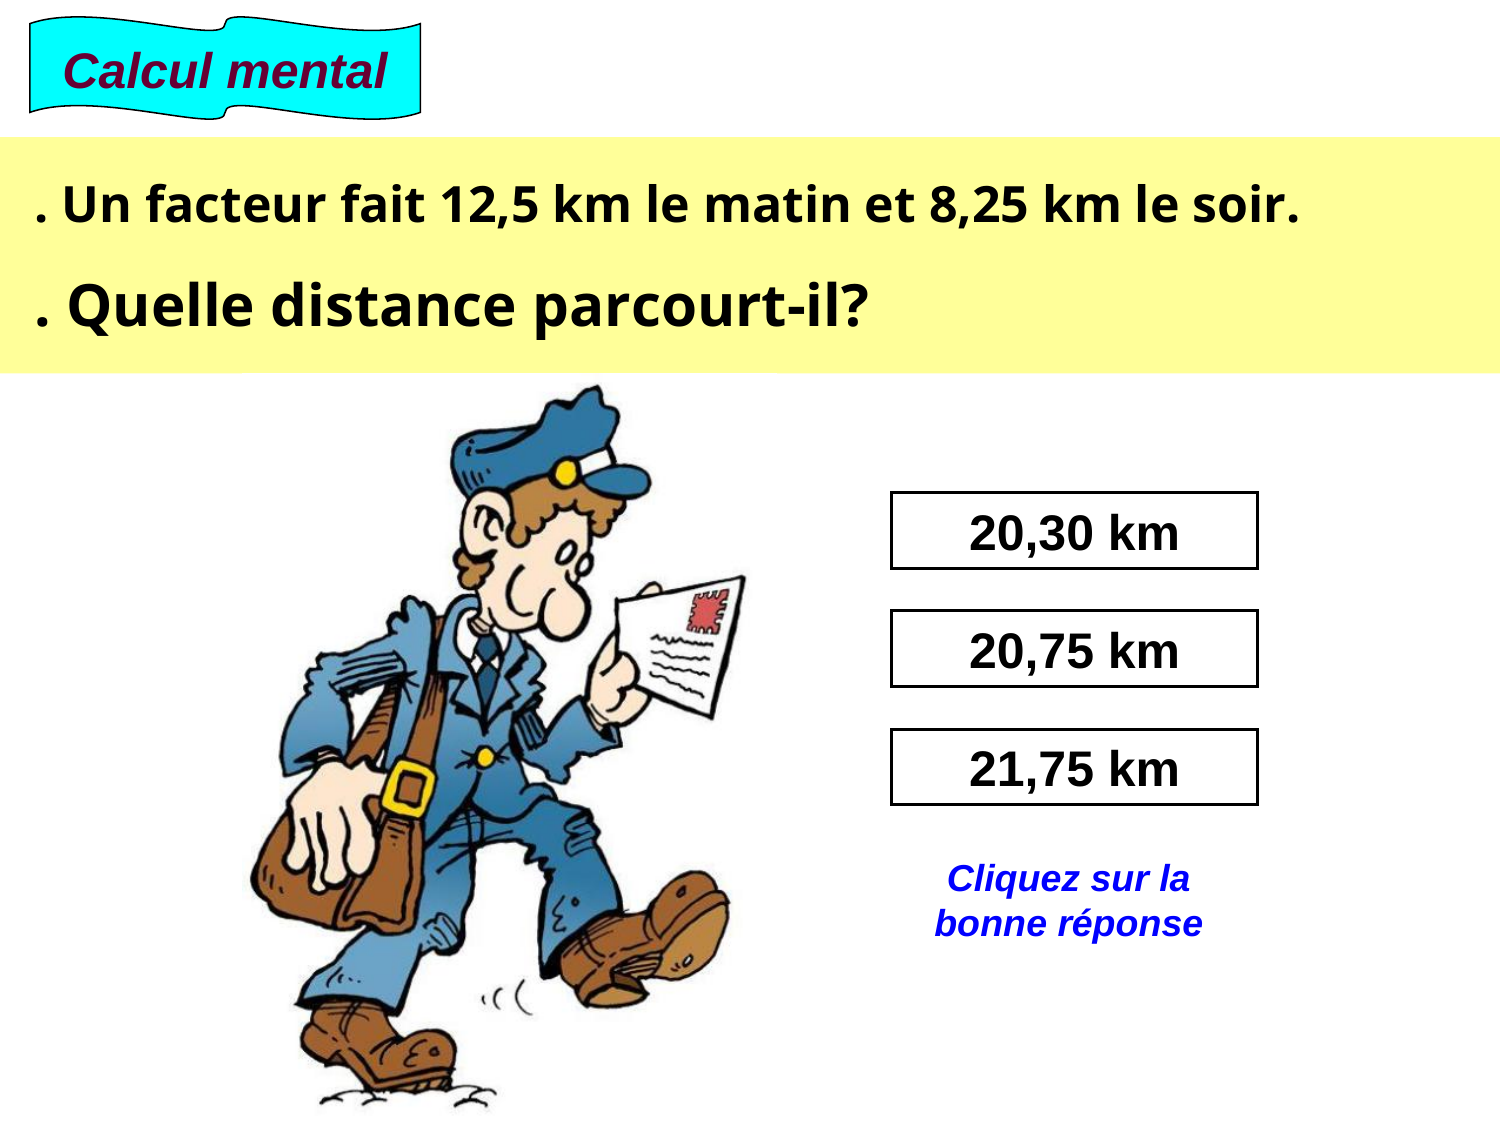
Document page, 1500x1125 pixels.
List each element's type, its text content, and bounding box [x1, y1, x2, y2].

text_box 20,30 km [891, 492, 1258, 569]
text_box Calcul mental [29, 16, 421, 120]
text_box . Un facteur fait 12,5 km le matin et 8,25 km le soir. . Quelle distance parcourt-il? [0, 137, 1500, 374]
picture [242, 373, 777, 1125]
text_box Cliquez sur la bonne réponse [879, 846, 1258, 952]
text_box 20,75 km [891, 610, 1258, 687]
text_box 21,75 km [891, 729, 1258, 805]
